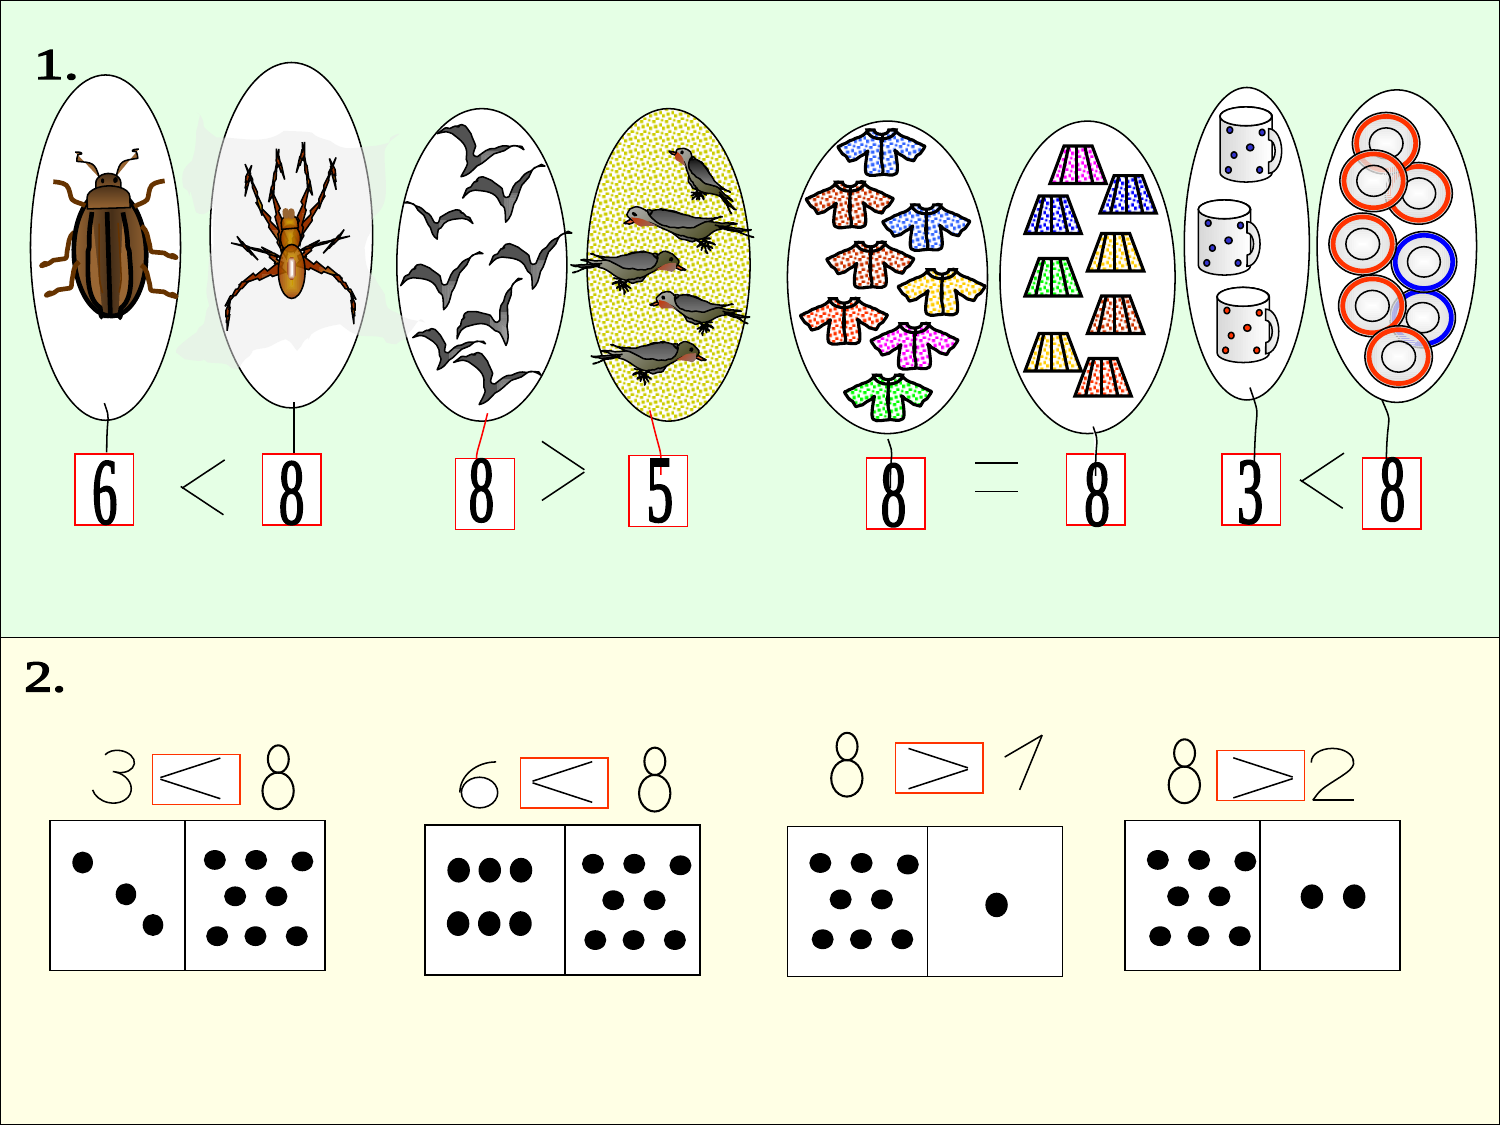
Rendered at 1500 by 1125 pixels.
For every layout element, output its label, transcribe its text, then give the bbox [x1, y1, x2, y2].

text_box 8 [1381, 457, 1404, 522]
text_box 3 [1239, 460, 1262, 525]
text_box 8 [470, 458, 493, 523]
text_box 2. [26, 662, 50, 692]
text_box 8 [882, 463, 905, 527]
text_box 6 [94, 460, 116, 525]
text_box 1. [38, 50, 61, 79]
text_box 2. [55, 686, 63, 692]
text_box 5 [649, 458, 672, 523]
text_box 1. [67, 74, 75, 80]
text_box 8 [280, 461, 303, 525]
text_box 8 [1086, 462, 1108, 527]
text_box [0, 0, 1500, 1125]
